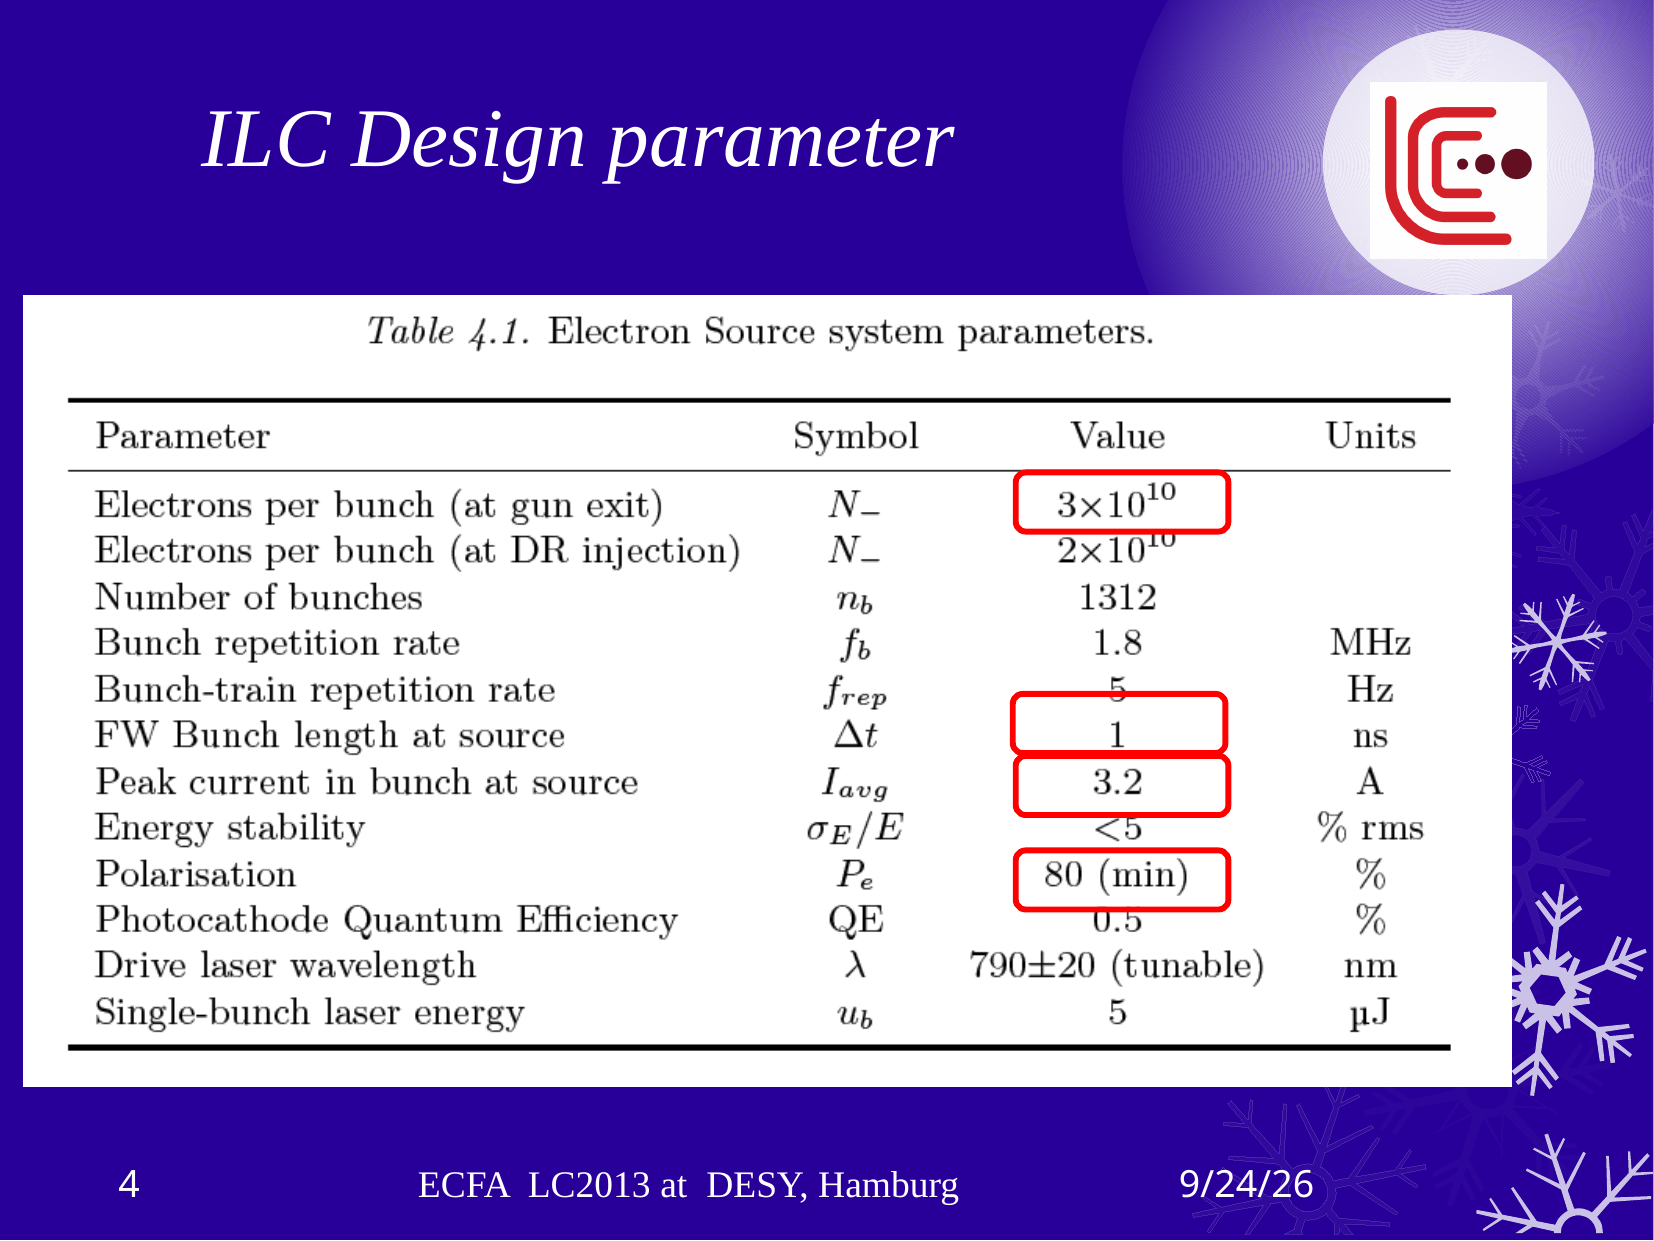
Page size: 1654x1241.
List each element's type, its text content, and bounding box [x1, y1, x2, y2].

picture [1489, 82, 1547, 259]
title ILC Design parameter [201, 5, 1489, 272]
picture [23, 295, 1512, 1087]
